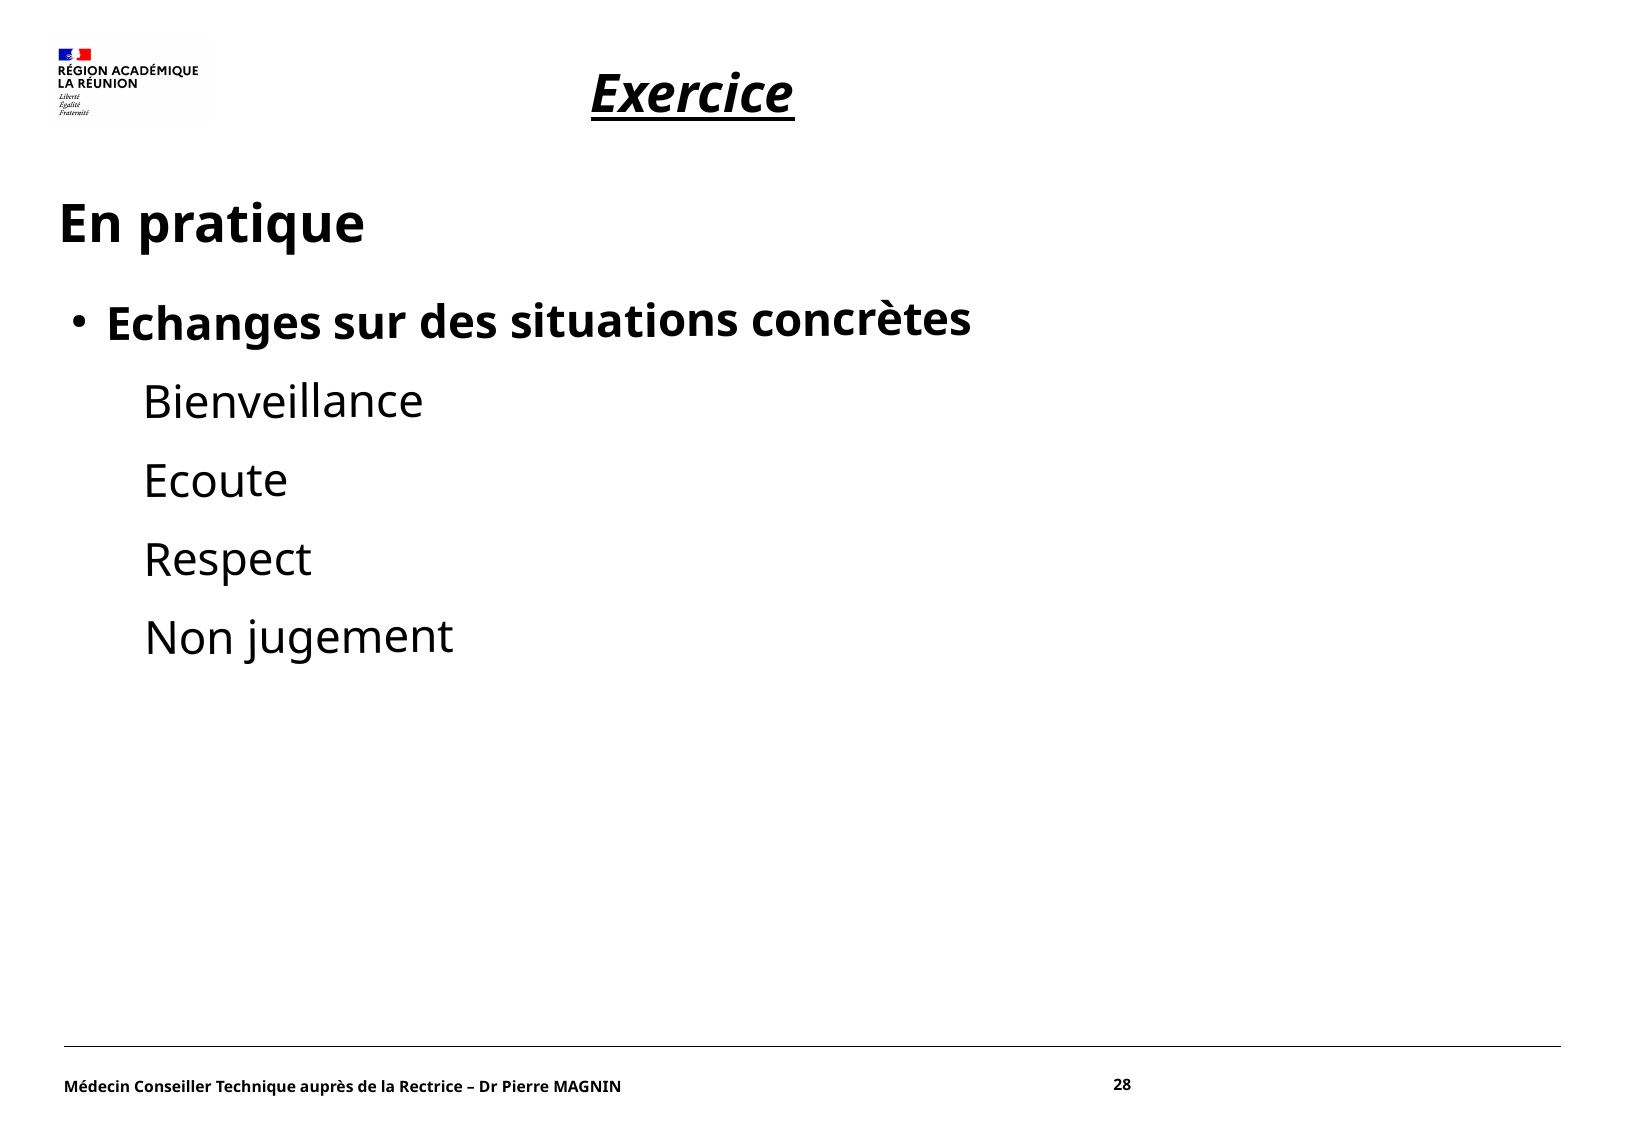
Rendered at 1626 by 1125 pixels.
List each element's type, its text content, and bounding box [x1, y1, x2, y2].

picture [47, 37, 211, 127]
text_box Médecin Conseiller Technique auprès de la Rectrice – Dr Pierre MAGNIN [64, 1046, 1114, 1125]
title En pratique [59, 196, 1557, 272]
list Echanges sur des situations concrètes Bienveillance Ecoute Respect Non jugement [70, 284, 1539, 1010]
text_box 33 [1114, 1046, 1354, 1125]
title Exercice [590, 66, 815, 142]
